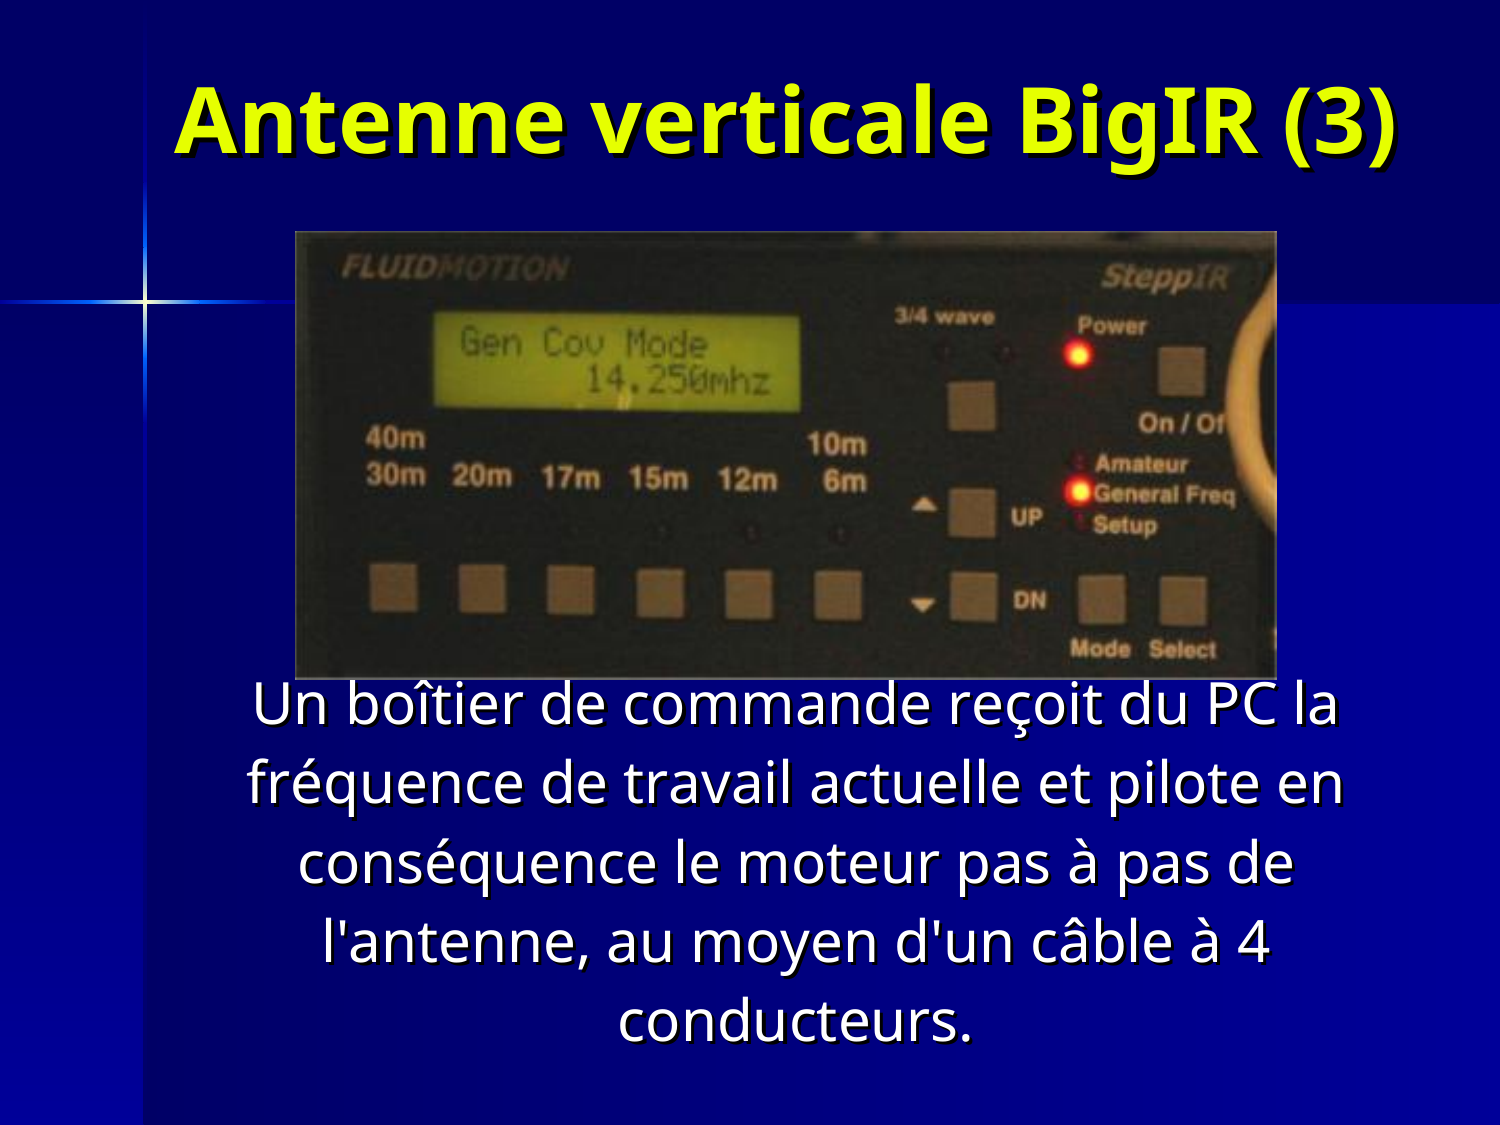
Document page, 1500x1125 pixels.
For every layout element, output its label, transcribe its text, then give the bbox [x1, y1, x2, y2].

title Antenne verticale BigIR (3) [174, 29, 1477, 207]
subtitle Un boîtier de commande reçoit du PC la fréquence de travail actuelle et pilote en conséquence le moteur pas à pas de l'antenne, au moyen d'un câble à 4 conducteurs. [174, 708, 1418, 1013]
picture [295, 231, 1277, 680]
